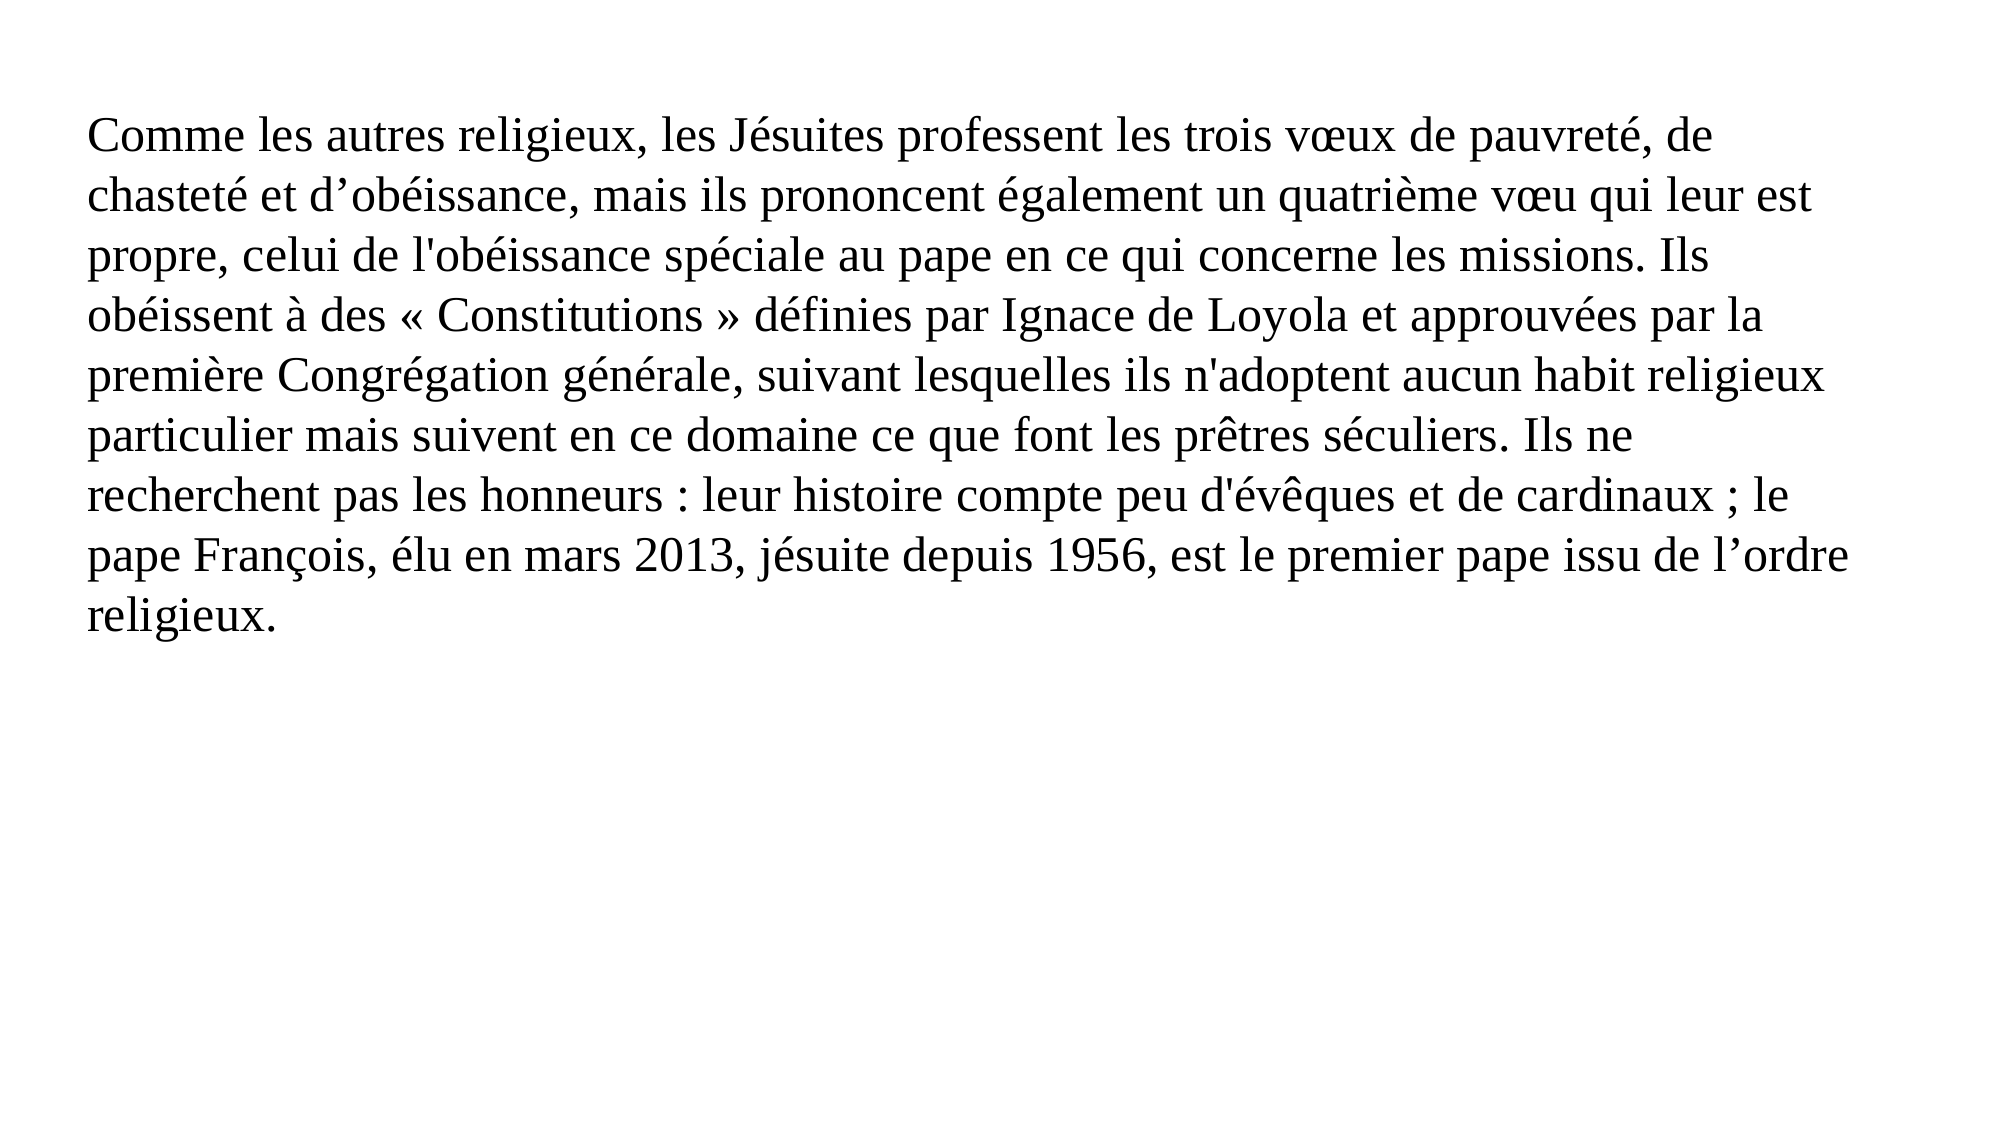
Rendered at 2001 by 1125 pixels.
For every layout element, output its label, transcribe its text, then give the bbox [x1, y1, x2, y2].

text_box Comme les autres religieux, les Jésuites professent les trois vœux de pauvreté, de chasteté et d’obéissance, mais ils prononcent également un quatrième vœu qui leur est propre, celui de l'obéissance spéciale au pape en ce qui concerne les missions. Ils obéissent à des « Constitutions » définies par Ignace de Loyola et approuvées par la première Congrégation générale, suivant lesquelles ils n'adoptent aucun habit religieux particulier mais suivent en ce domaine ce que font les prêtres séculiers. Ils ne recherchent pas les honneurs : leur histoire compte peu d'évêques et de cardinaux ; le pape François, élu en mars 2013, jésuite depuis 1956, est le premier pape issu de l’ordre religieux. [71, 94, 1868, 655]
